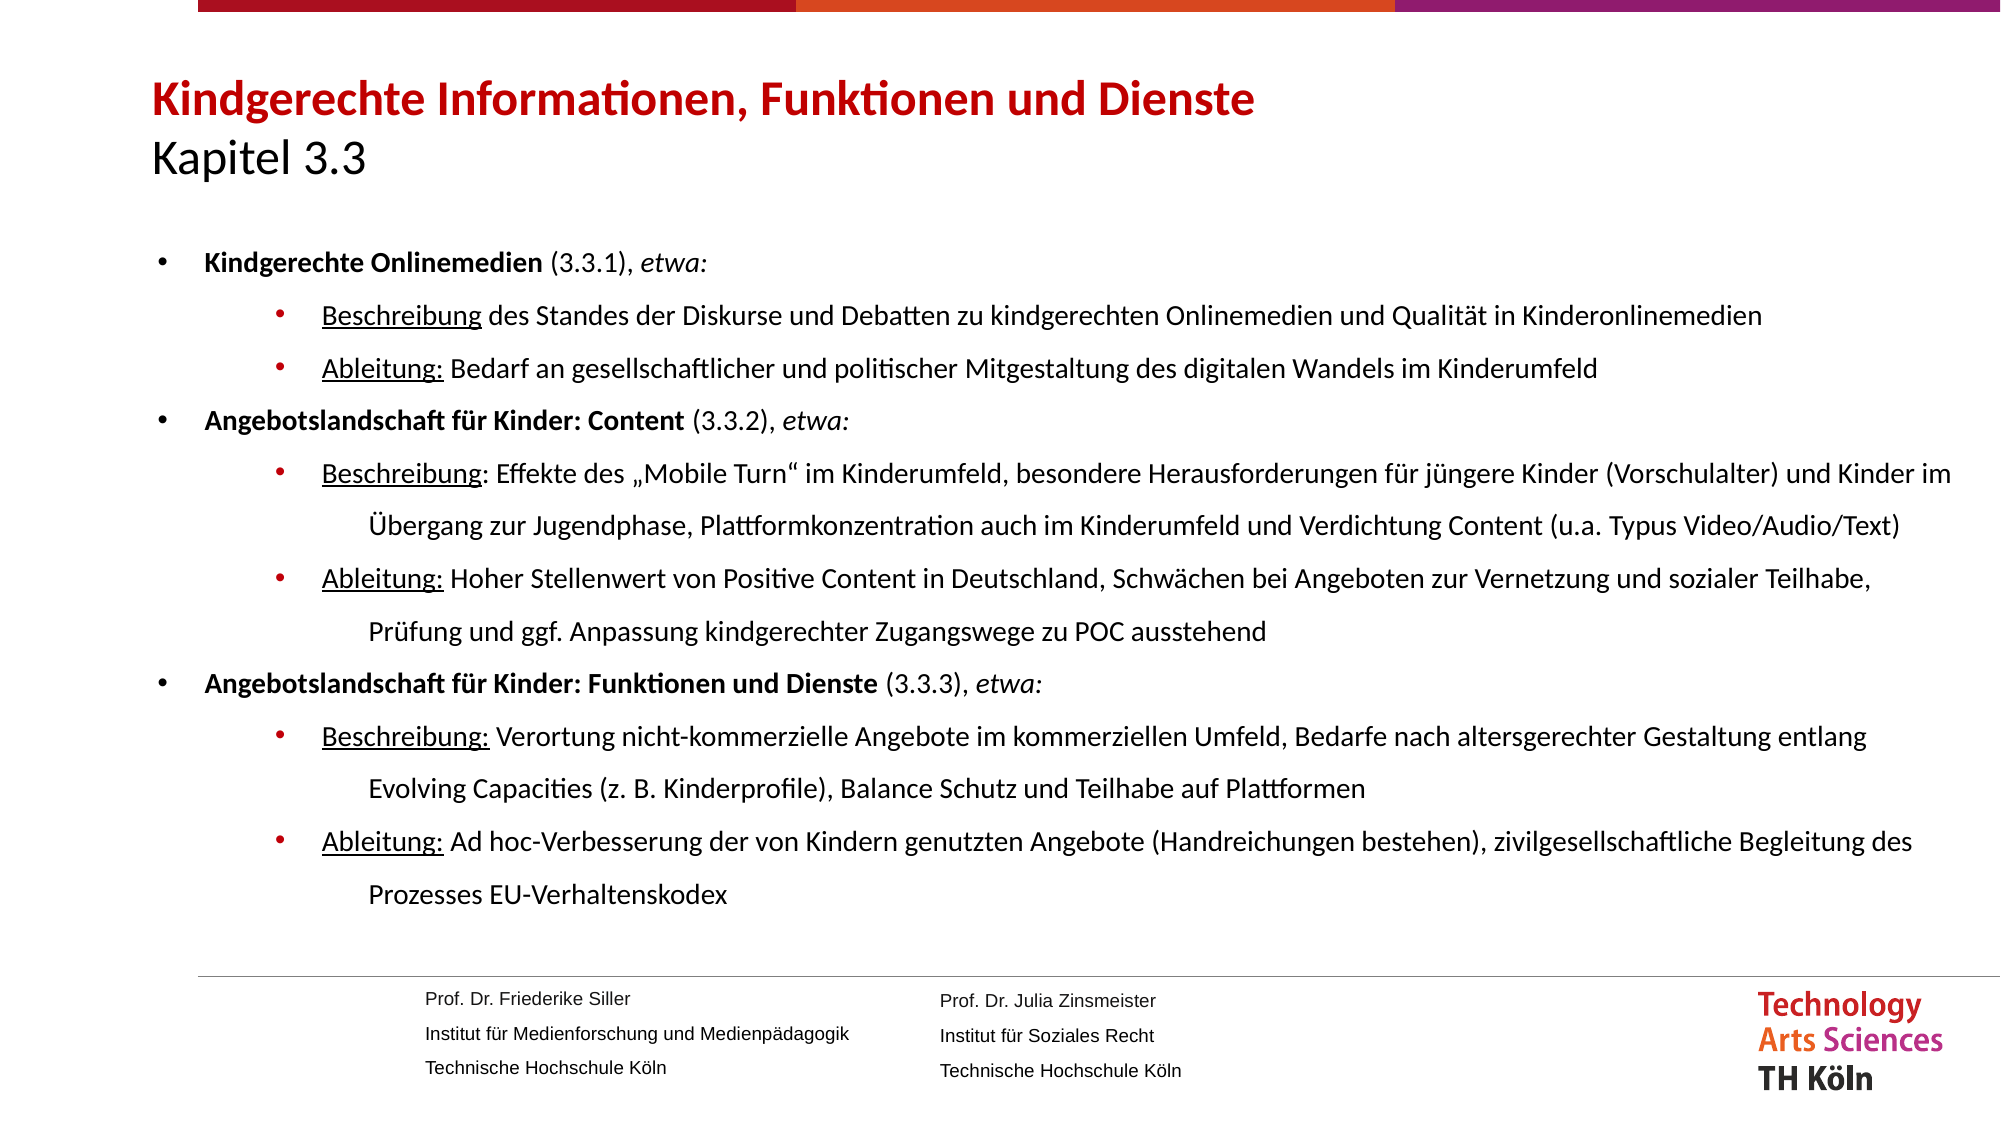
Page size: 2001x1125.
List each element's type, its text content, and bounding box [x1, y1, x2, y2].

list Kindgerechte Onlinemedien (3.3.1), etwa: Beschreibung des Standes der Diskurse und Debatten zu kindgerechten Onlinemedien und Qualität in Kinderonlinemedien Ableitung: Bedarf an gesellschaftlicher und politischer Mitgestaltung des digitalen Wandels im Kinderumfeld Angebotslandschaft für Kinder: Content (3.3.2), etwa: Beschreibung: Effekte des „Mobile Turn“ im Kinderumfeld, besondere Herausforderungen für jüngere Kinder (Vorschulalter) und Kinder im Übergang zur Jugendphase, Plattformkonzentration auch im Kinderumfeld und Verdichtung Content (u.a. Typus Video/Audio/Text) Ableitung: Hoher Stellenwert von Positive Content in Deutschland, Schwächen bei Angeboten zur Vernetzung und sozialer Teilhabe, Prüfung und ggf. Anpassung kindgerechter Zugangswege zu POC ausstehend Angebotslandschaft für Kinder: Funktionen und Dienste (3.3.3), etwa: Beschreibung: Verortung nicht-kommerzielle Angebote im kommerziellen Umfeld, Bedarfe nach altersgerechter Gestaltung entlang Evolving Capacities (z. B. Kinderprofile), Balance Schutz und Teilhabe auf Plattformen Ableitung: Ad hoc-Verbesserung der von Kindern genutzten Angebote (Handreichungen bestehen), zivilgesellschaftliche Begleitung des Prozesses EU-Verhaltenskodex [157, 226, 1965, 940]
title Kindgerechte Informationen, Funktionen und Dienste Kapitel 3.3 [137, 59, 1863, 193]
